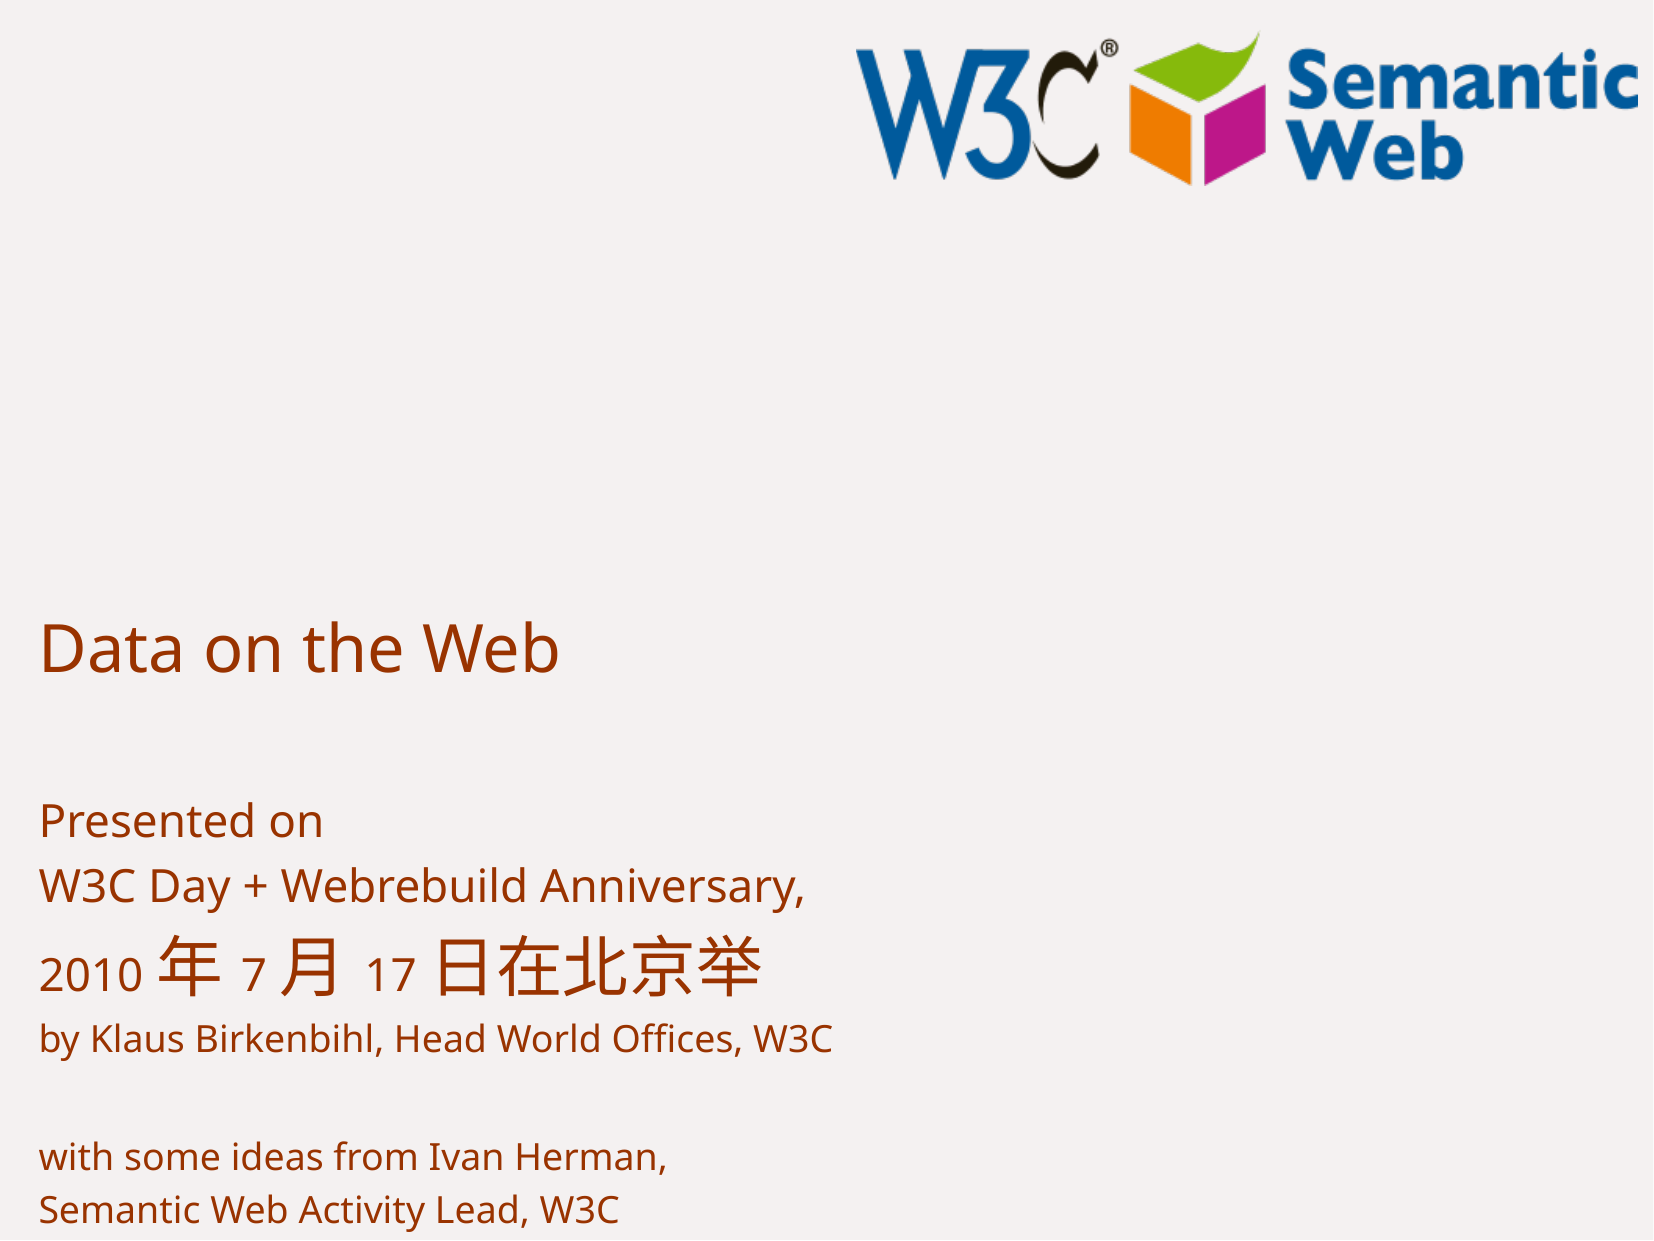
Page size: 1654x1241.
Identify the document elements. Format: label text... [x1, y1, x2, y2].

title Data on the Web Presented on W3C Day + Webrebuild Anniversary, 2010年7月17日在北京举 by Klaus Birkenbihl, Head World Offices, W3C with some ideas from Ivan Herman, Semantic Web Activity Lead, W3C [38, 631, 1504, 1241]
picture [856, 29, 1638, 186]
